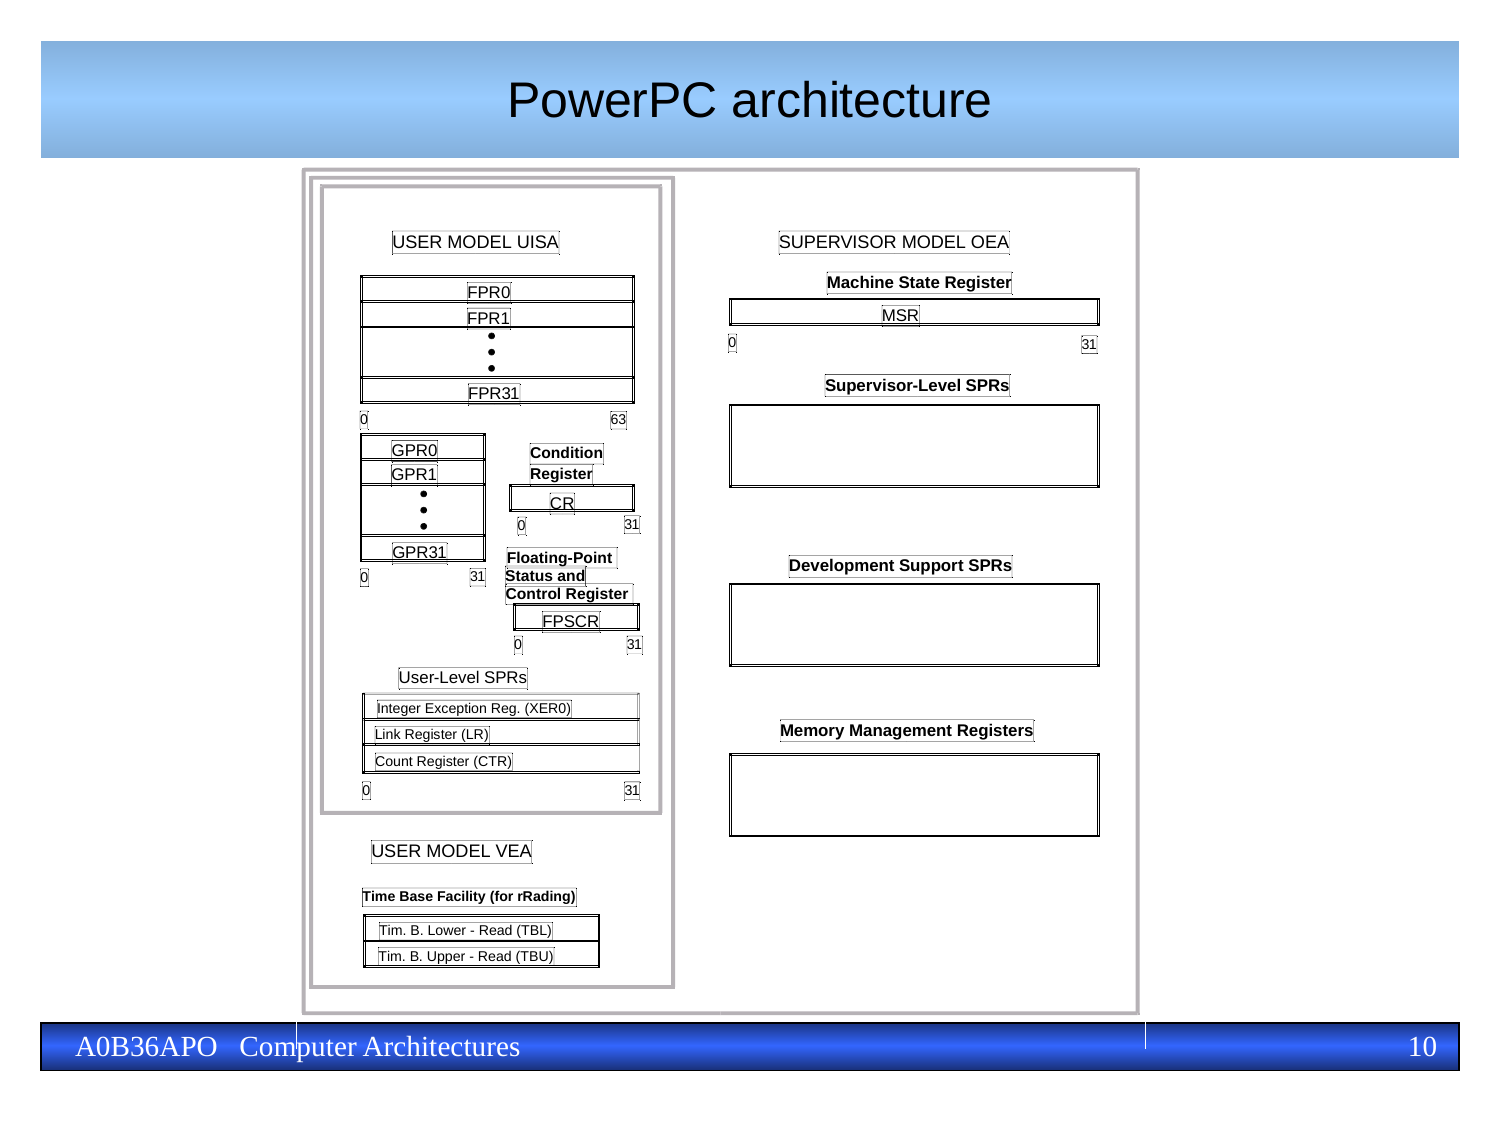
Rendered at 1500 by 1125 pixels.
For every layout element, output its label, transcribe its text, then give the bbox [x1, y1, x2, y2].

title PowerPC architecture [41, 41, 1459, 158]
chart [295, 160, 1199, 1049]
